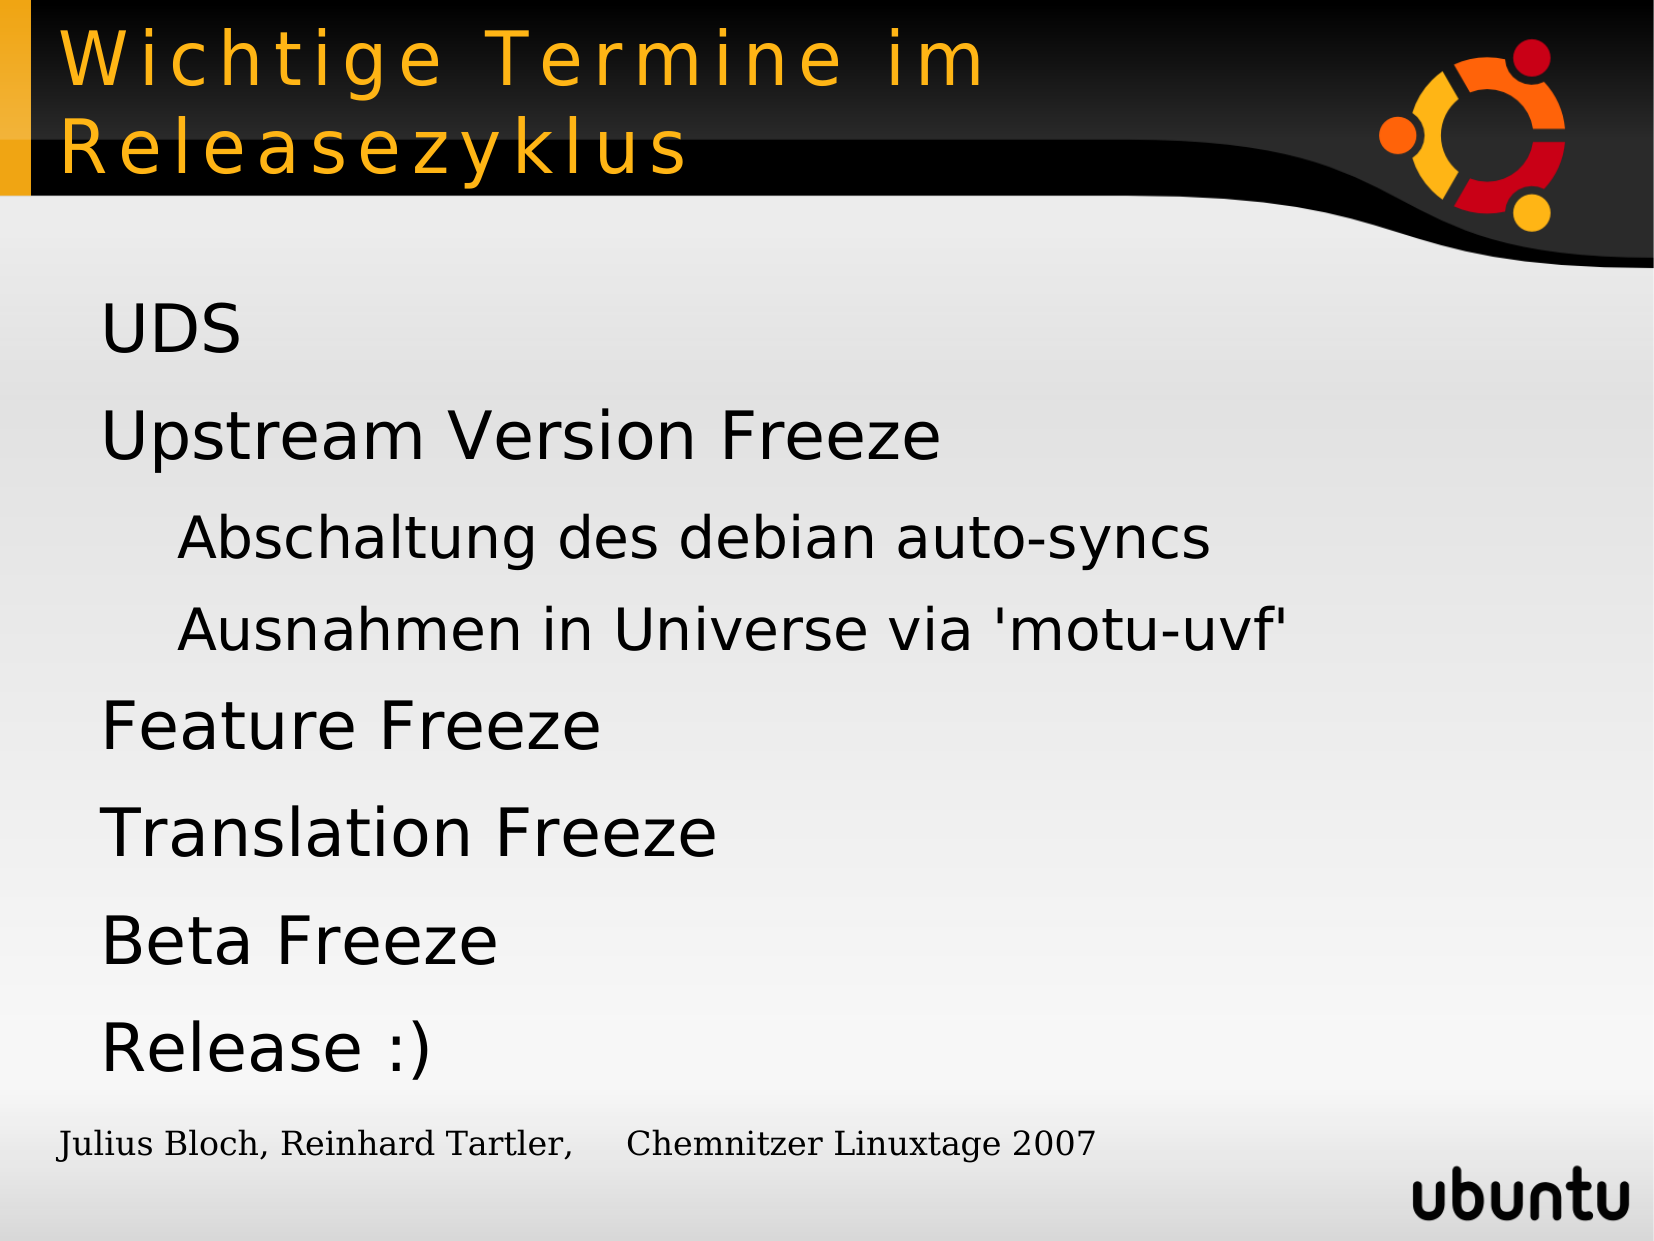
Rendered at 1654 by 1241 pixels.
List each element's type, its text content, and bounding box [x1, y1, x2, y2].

picture [0, 0, 1654, 1241]
title Wichtige Termine im Releasezyklus [59, 16, 1270, 191]
list UDS Upstream Version Freeze Abschaltung des debian auto-syncs Ausnahmen in Universe via 'motu-uvf' Feature Freeze Translation Freeze Beta Freeze Release :) [82, 290, 1571, 1094]
